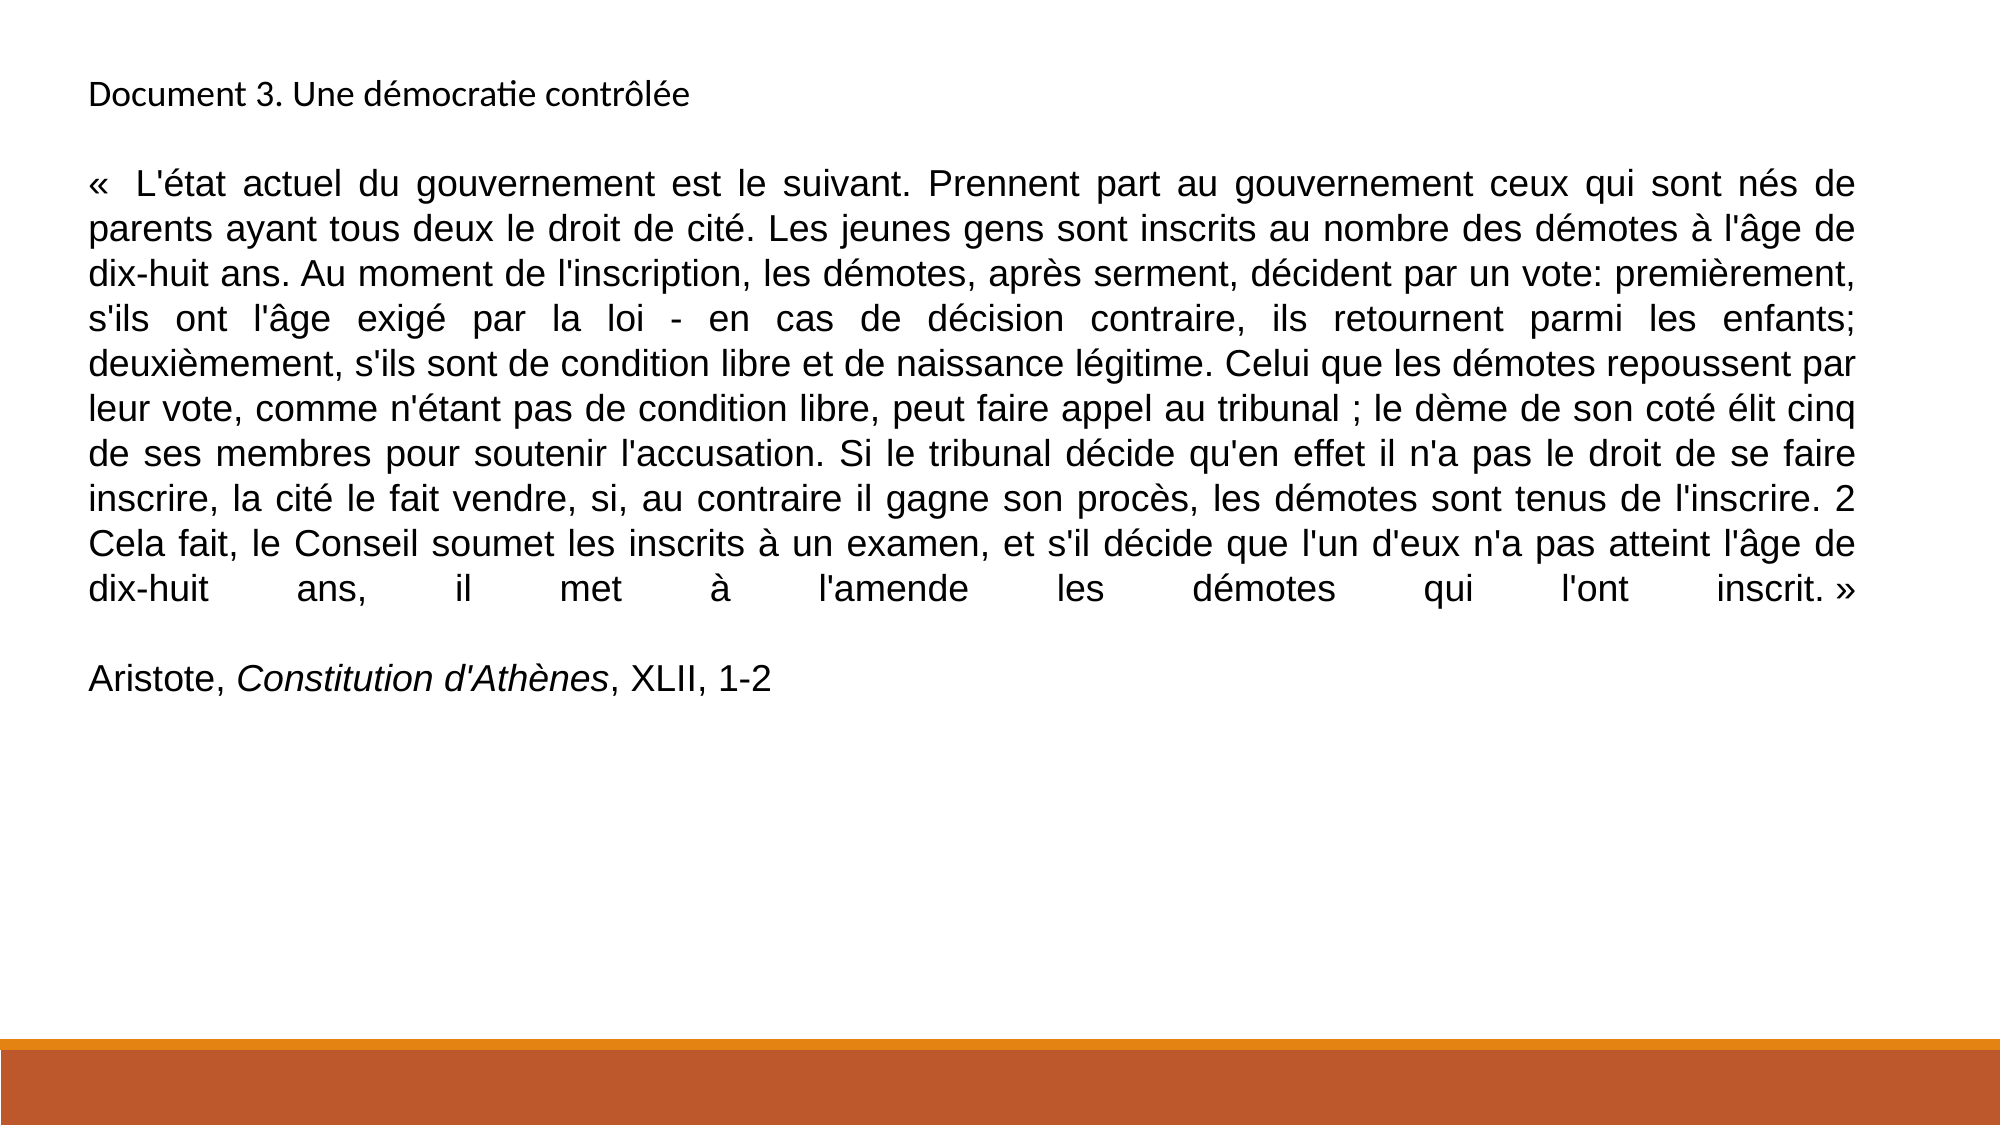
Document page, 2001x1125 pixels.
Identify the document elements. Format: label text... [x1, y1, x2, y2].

text_box Document 3. Une démocratie contrôlée « L'état actuel du gouvernement est le suivant. Prennent part au gouvernement ceux qui sont nés de parents ayant tous deux le droit de cité. Les jeunes gens sont inscrits au nombre des démotes à l'âge de dix-huit ans. Au moment de l'inscription, les démotes, après serment, décident par un vote: premièrement, s'ils ont l'âge exigé par la loi - en cas de décision contraire, ils retournent parmi les enfants; deuxièmement, s'ils sont de condition libre et de naissance légitime. Celui que les démotes repoussent par leur vote, comme n'étant pas de condition libre, peut faire appel au tribunal ; le dème de son coté élit cinq de ses membres pour soutenir l'accusation. Si le tribunal décide qu'en effet il n'a pas le droit de se faire inscrire, la cité le fait vendre, si, au contraire il gagne son procès, les démotes sont tenus de l'inscrire. 2 Cela fait, le Conseil soumet les inscrits à un examen, et s'il décide que l'un d'eux n'a pas atteint l'âge de dix-huit ans, il met à l'amende les démotes qui l'ont inscrit. » Aristote, Constitution d'Athènes, XLII, 1-2 [73, 61, 1872, 759]
